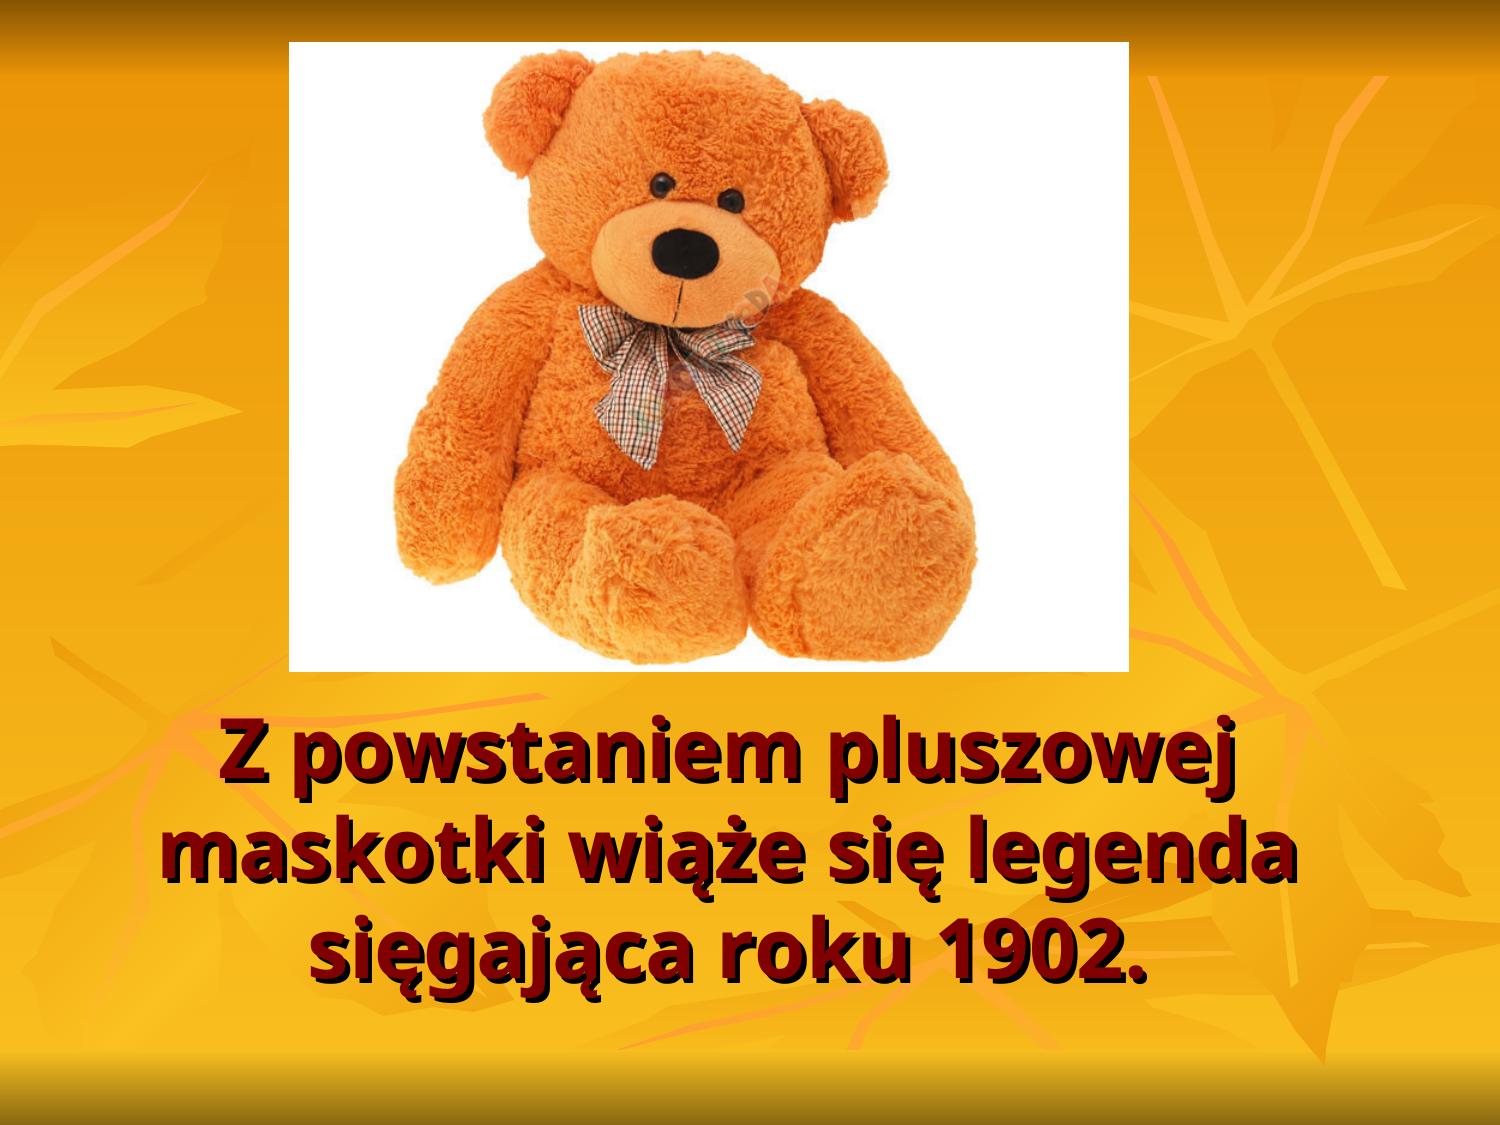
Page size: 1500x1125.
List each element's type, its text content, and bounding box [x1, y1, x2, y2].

title Z powstaniem pluszowej maskotki wiąże się legenda sięgająca roku 1902. [53, 680, 1404, 1010]
picture [289, 42, 1129, 672]
